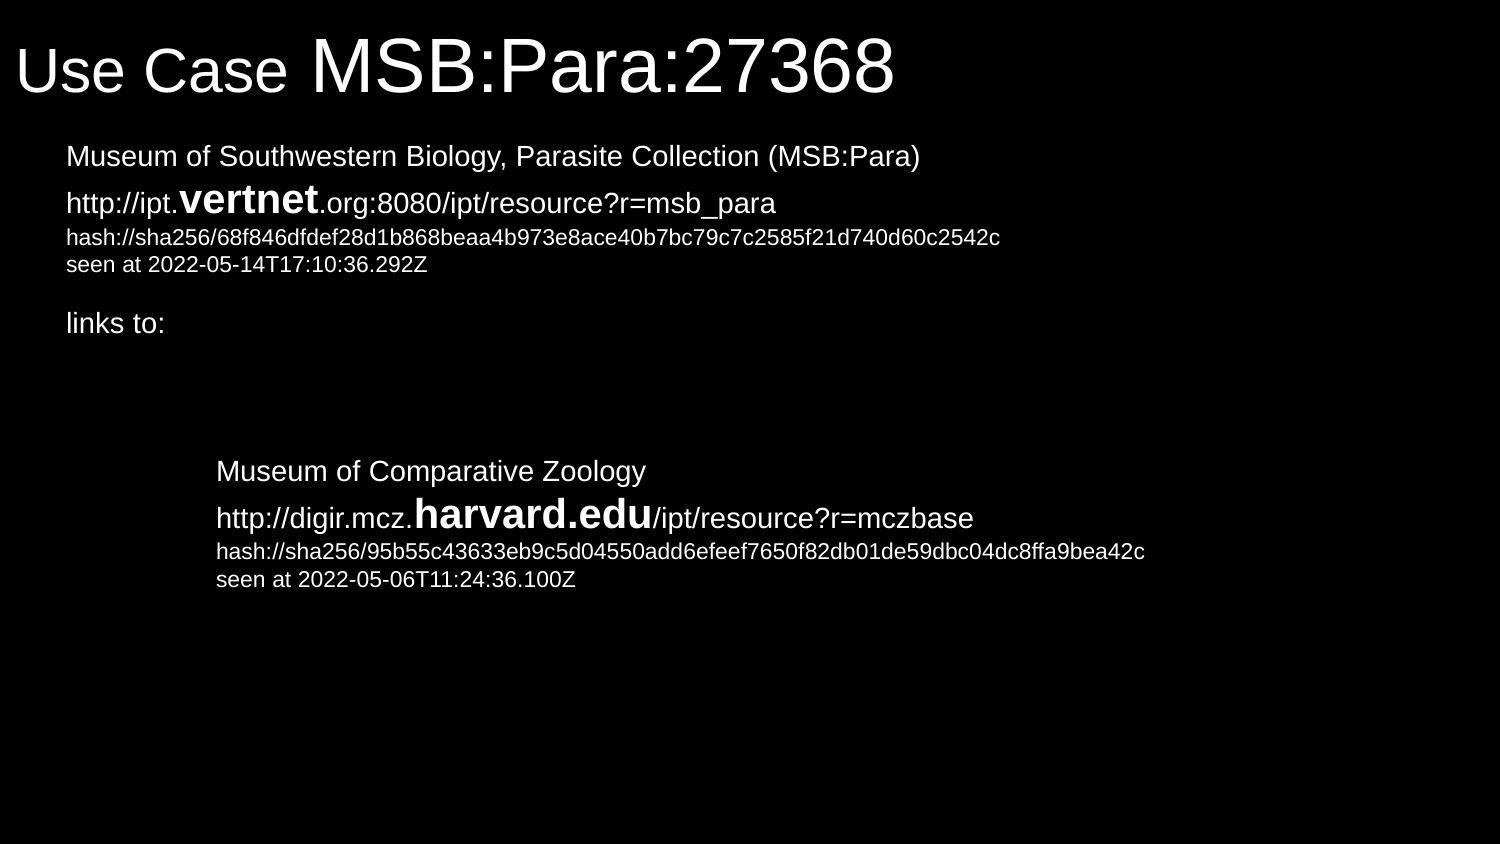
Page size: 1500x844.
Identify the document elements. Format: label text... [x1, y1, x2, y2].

title Museum of Southwestern Biology, Parasite Collection (MSB:Para) http://ipt.vertnet.org:8080/ipt/resource?r=msb_para hash://sha256/68f846dfdef28d1b868beaa4b973e8ace40b7bc79c7c2585f21d740d60c2542c seen at 2022-05-14T17:10:36.292Z links to: MSB Host Collection http://ipt.vertnet.org:8080/ipt/resource?r=msb_host hash://sha256/4217adfb4f79af7908f52ecfd17ee23b1a41d53a33af4e11a095f00e3598d393 Museum of Comparative Zoology http://digir.mcz.harvard.edu/ipt/resource?r=mczbase hash://sha256/95b55c43633eb9c5d04550add6efeef7650f82db01de59dbc04dc8ffa9bea42c seen at 2022-05-06T11:24:36.100Z NMNH Extant Specimen Records https://collections.nmnh.si.edu/ipt/resource?r=nmnh_extant_dwc-a hash://sha256/c070dfa551fa5ebf42de023ab9a976943725849e5555ae9ea2a21b950d19fab7 and many more ... [51, 123, 1449, 459]
text_box Use Case MSB:Para:27368 [0, 0, 1500, 123]
